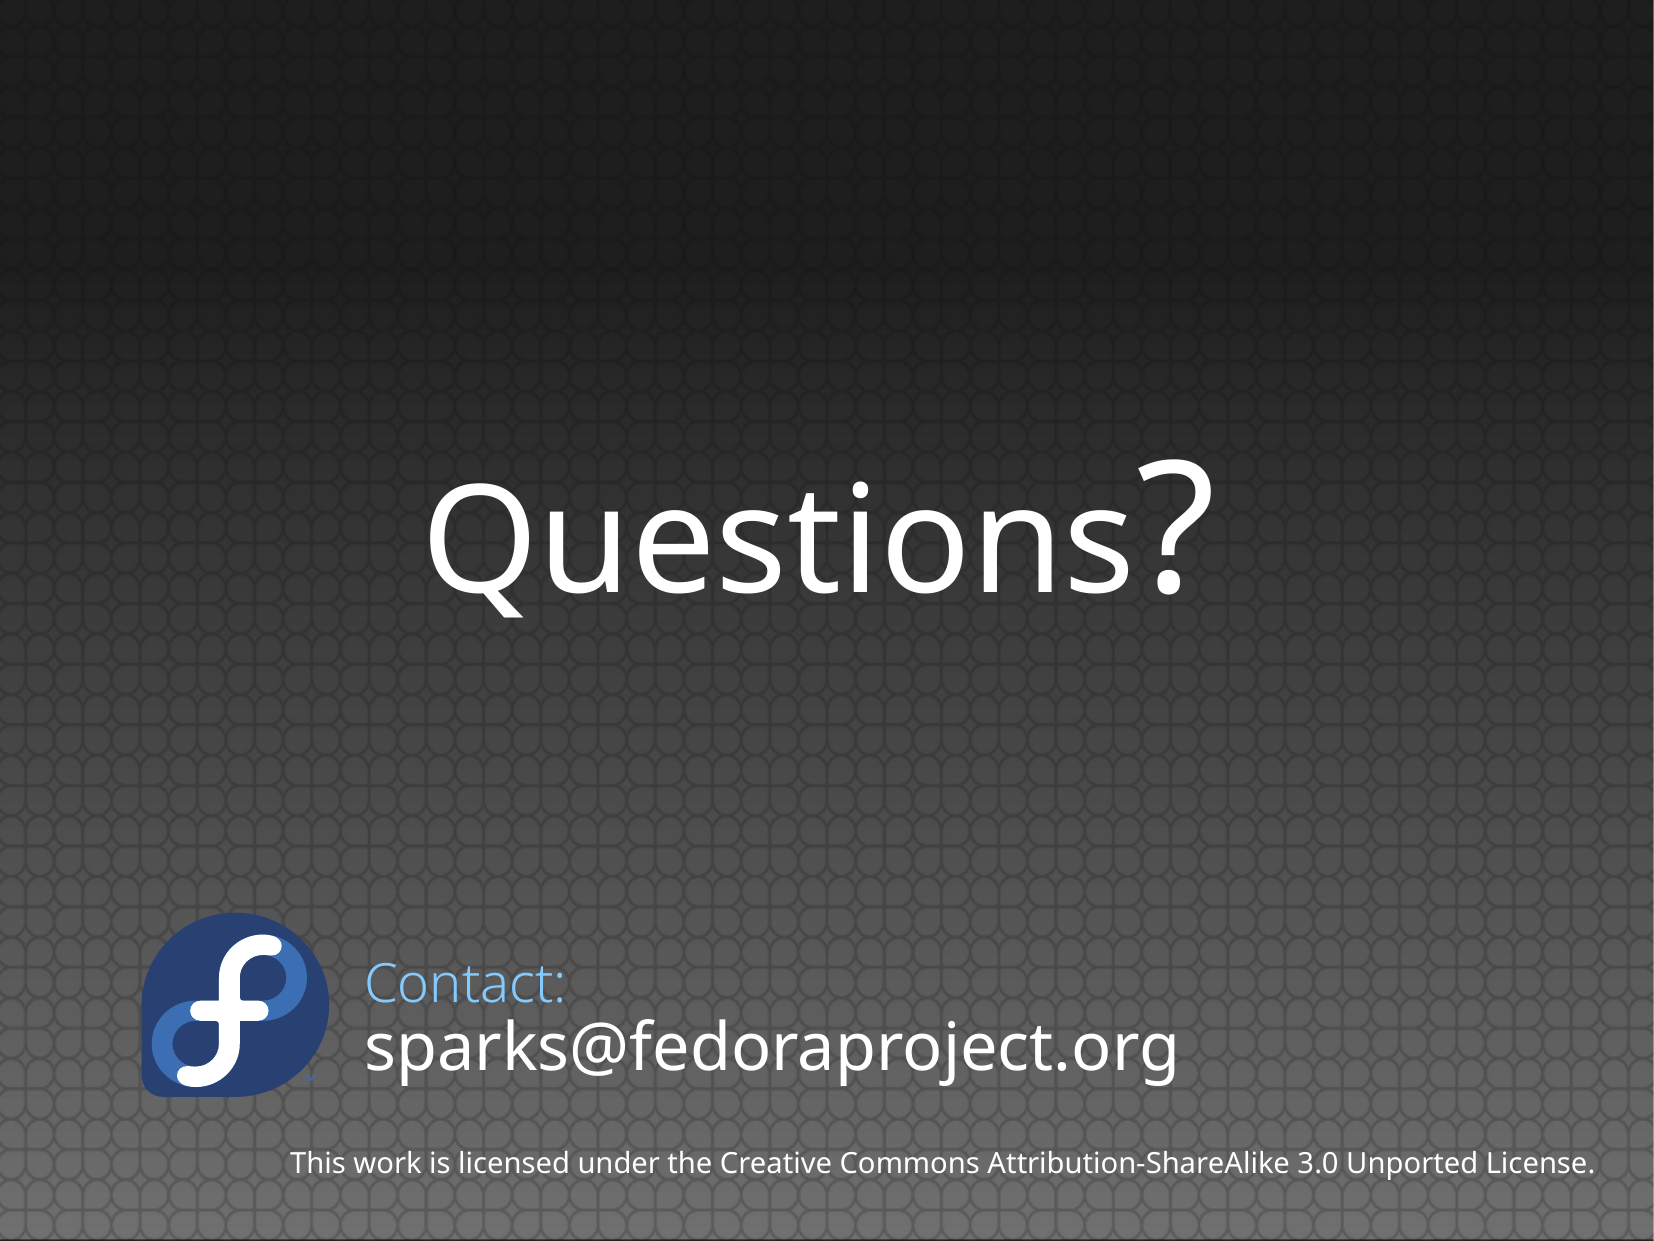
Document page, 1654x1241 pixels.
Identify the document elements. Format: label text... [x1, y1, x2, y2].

title Questions? [30, 414, 1606, 628]
picture [0, 0, 1654, 1241]
text_box sparks@fedoraproject.org [349, 992, 1455, 1085]
text_box Contact: [349, 937, 703, 1016]
text_box This work is licensed under the Creative Commons Attribution-ShareAlike 3.0 Unported License. [52, 1135, 1611, 1219]
